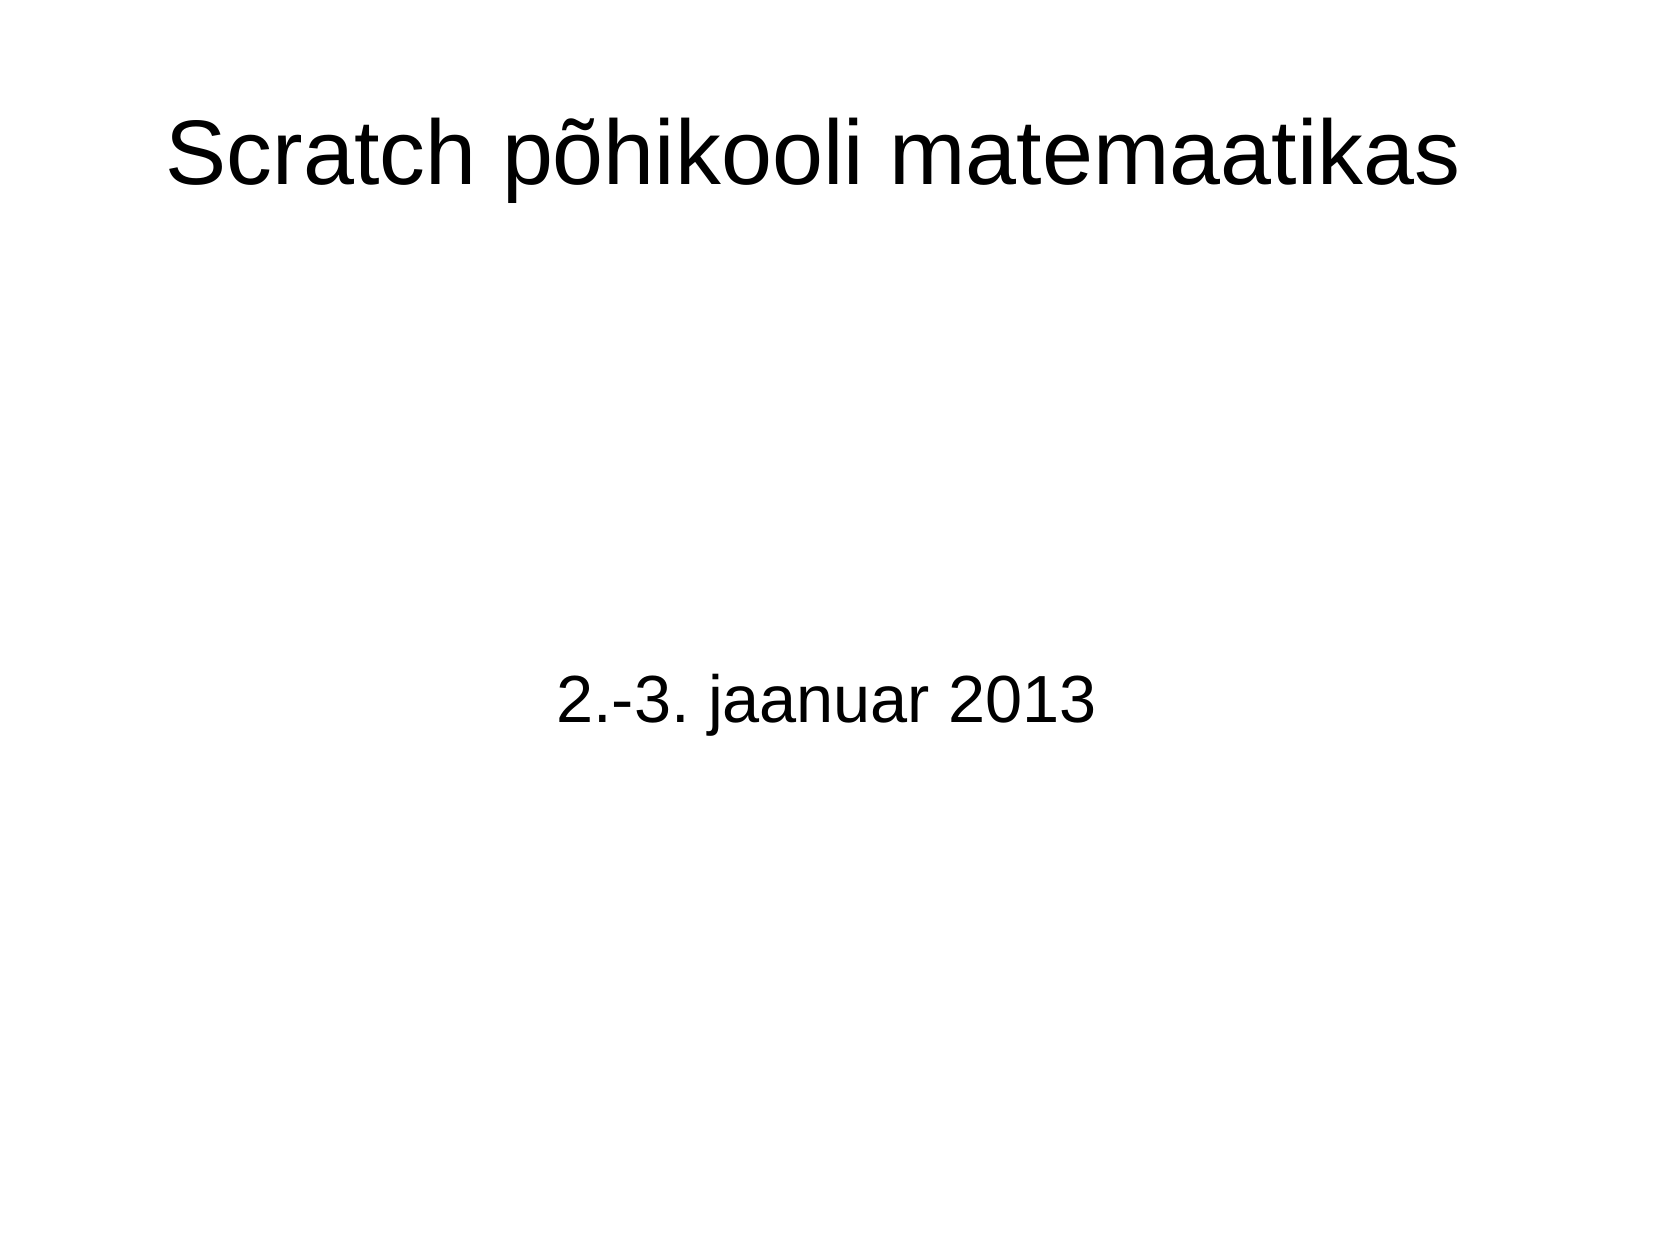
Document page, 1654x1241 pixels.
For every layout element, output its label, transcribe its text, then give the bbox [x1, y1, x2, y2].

title Scratch põhikooli matemaatikas [82, 56, 1571, 250]
subtitle 2.-3. jaanuar 2013 [82, 297, 1571, 1102]
